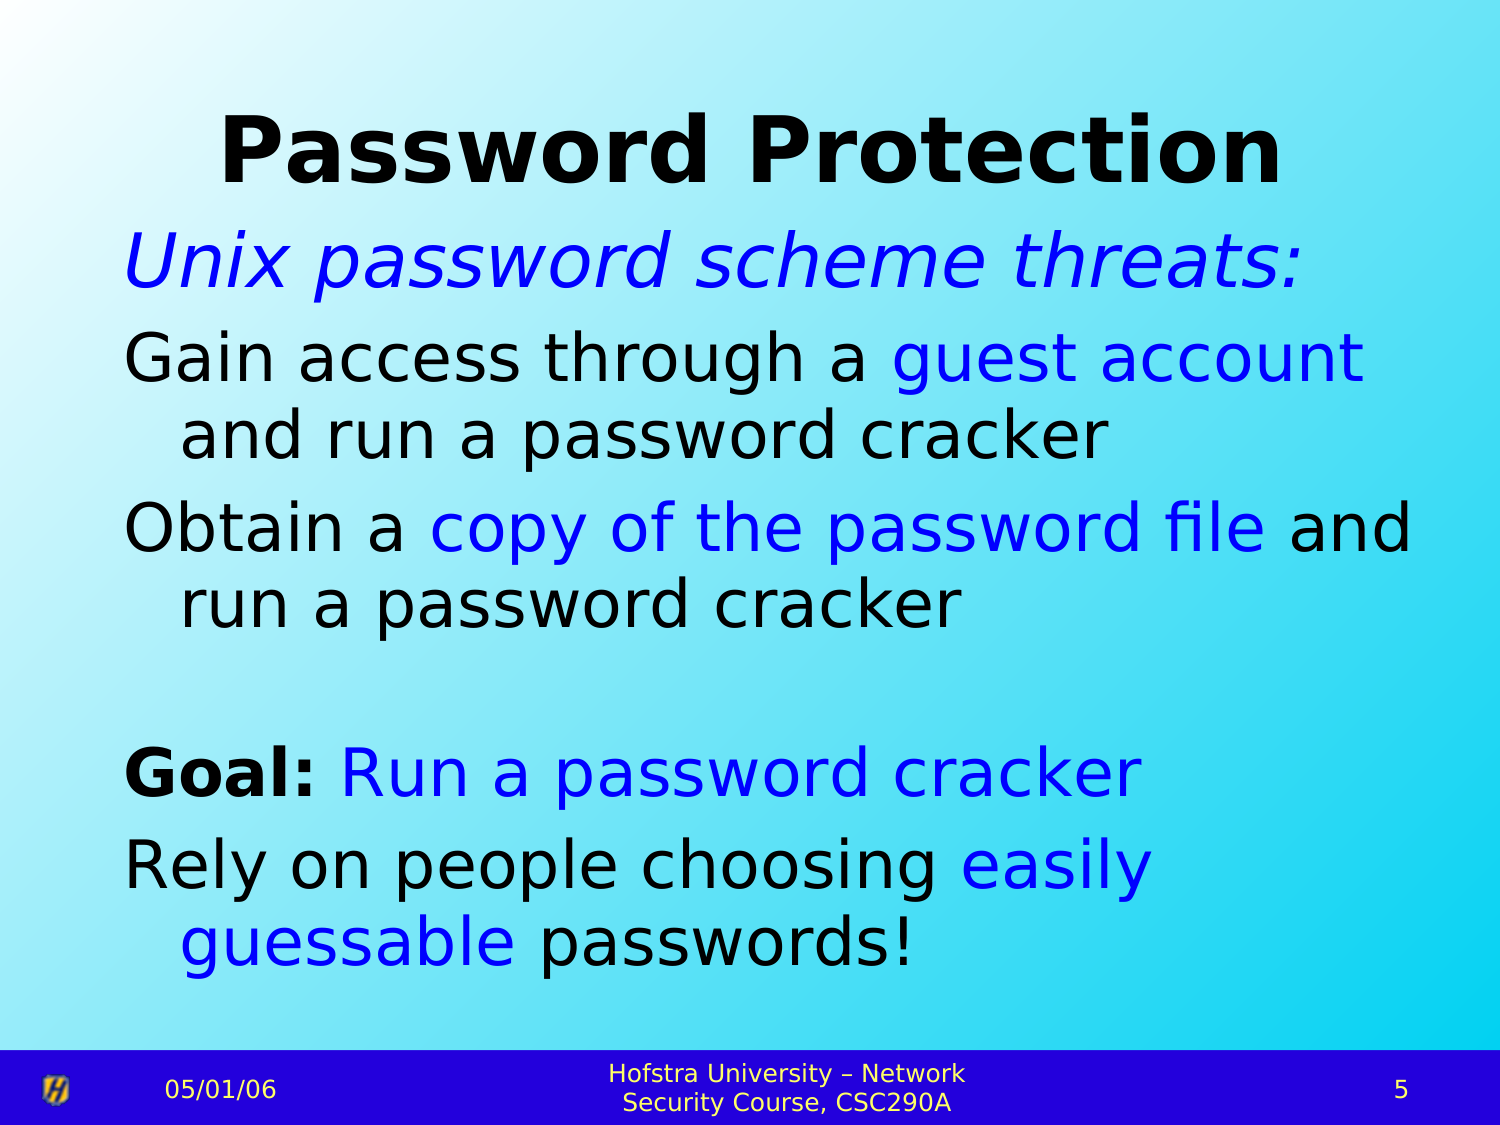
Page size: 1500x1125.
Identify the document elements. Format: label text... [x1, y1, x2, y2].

title Password Protection [112, 84, 1391, 211]
list Unix password scheme threats: Gain access through a guest account and run a password cracker Obtain a copy of the password file and run a password cracker Goal: Run a password cracker Rely on people choosing easily guessable passwords! [108, 211, 1431, 1125]
picture [37, 1072, 76, 1110]
